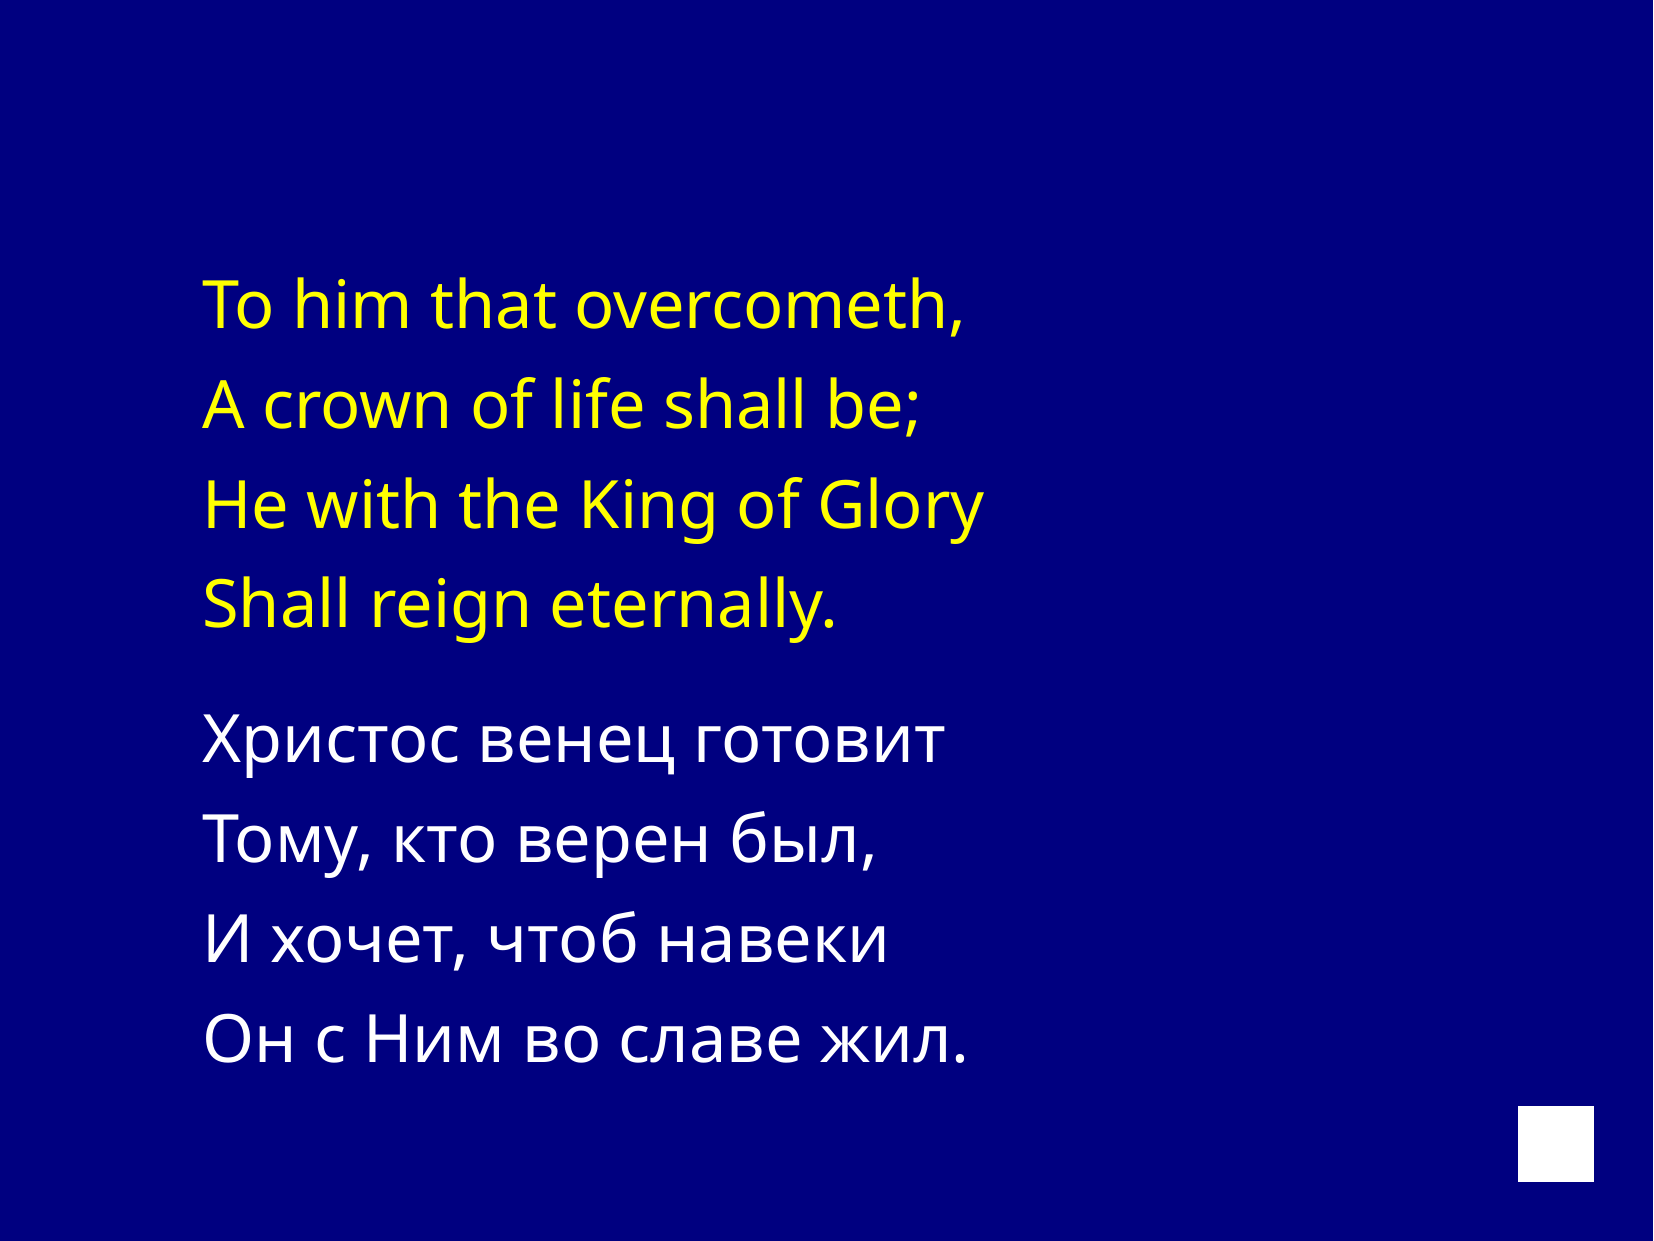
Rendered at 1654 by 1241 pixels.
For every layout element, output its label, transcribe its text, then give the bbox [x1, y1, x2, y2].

text_box Христос венец готовит Тому, кто верен был, И хочет, чтоб навеки Он с Ним во славе жил. [75, 675, 1576, 1163]
text_box [1518, 1106, 1594, 1182]
text_box To him that overcometh, A crown of life shall be; He with the King of Glory Shall reign eternally. [75, 150, 1576, 638]
